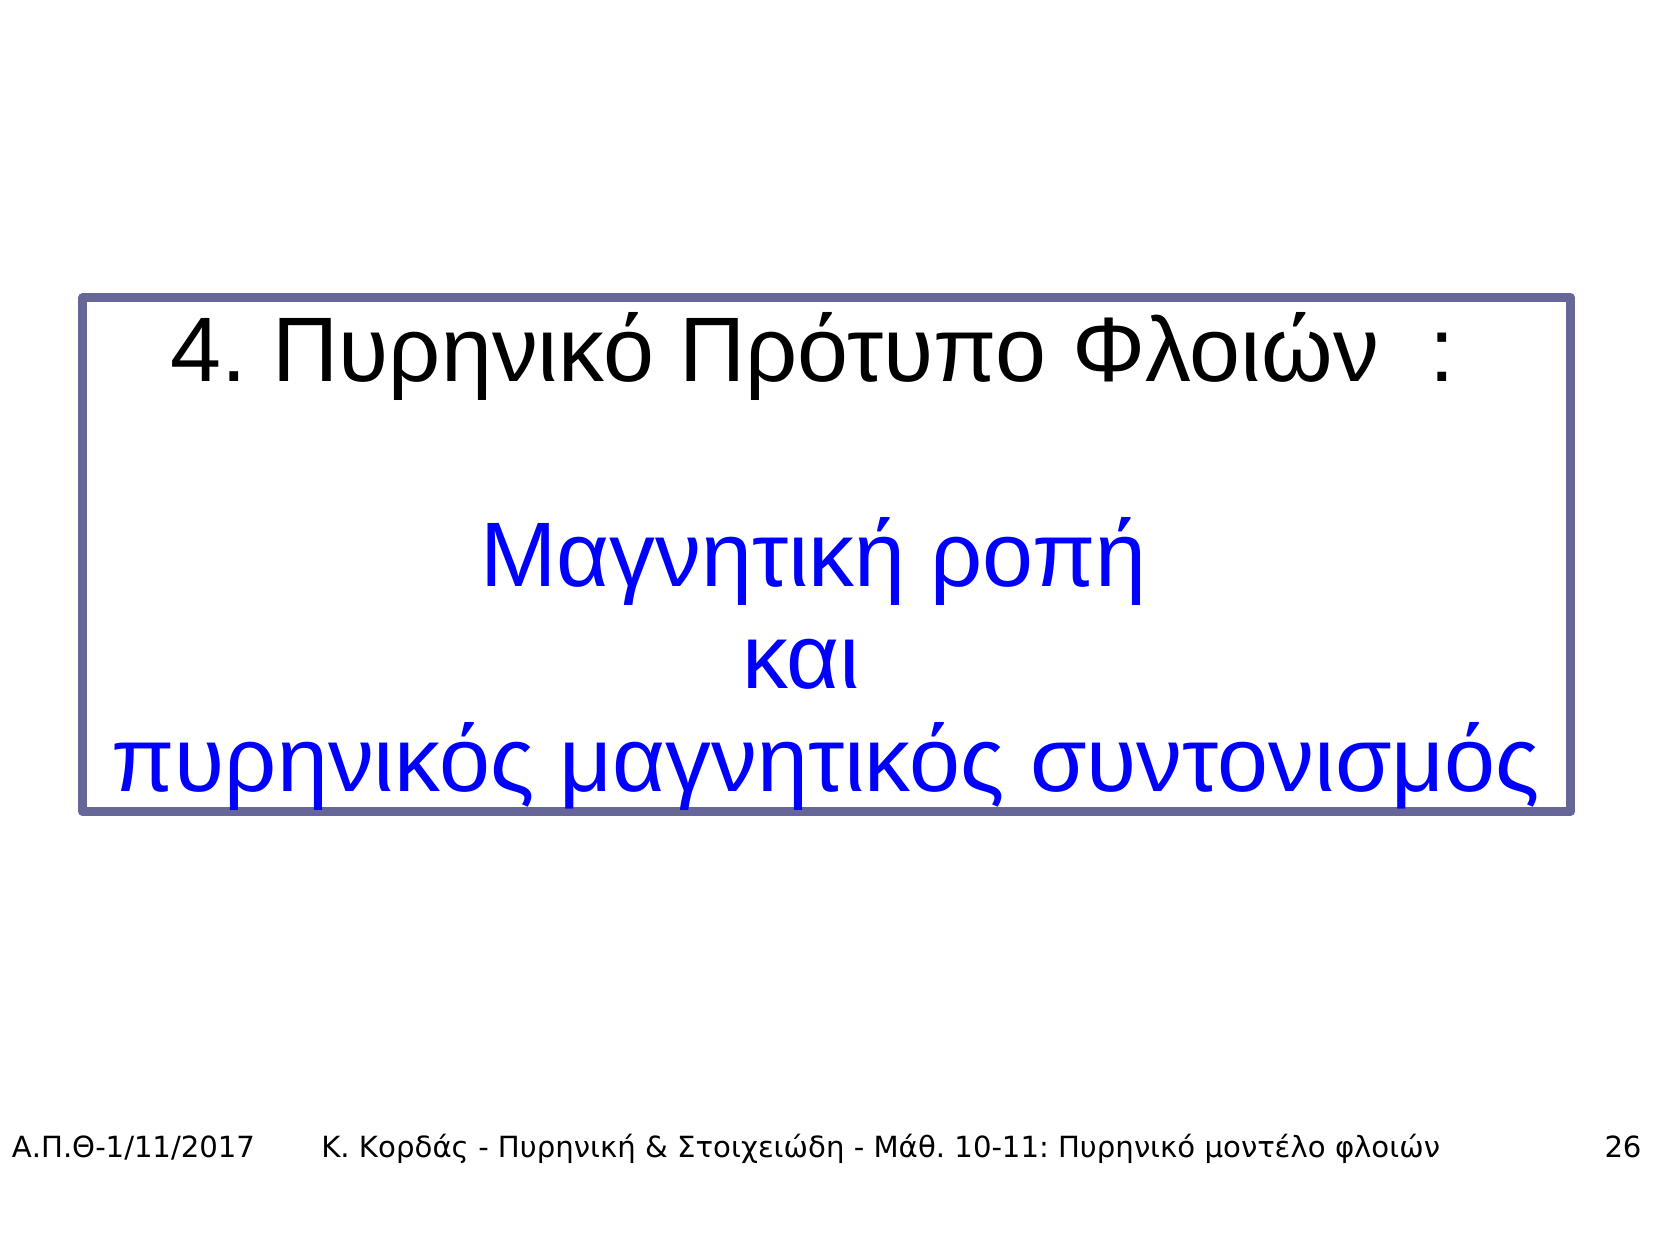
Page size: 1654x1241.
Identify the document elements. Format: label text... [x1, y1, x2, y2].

title 4. Πυρηνικό Πρότυπο Φλοιών : Μαγνητική ροπή και πυρηνικός μαγνητικός συντονισμός [82, 297, 1571, 812]
